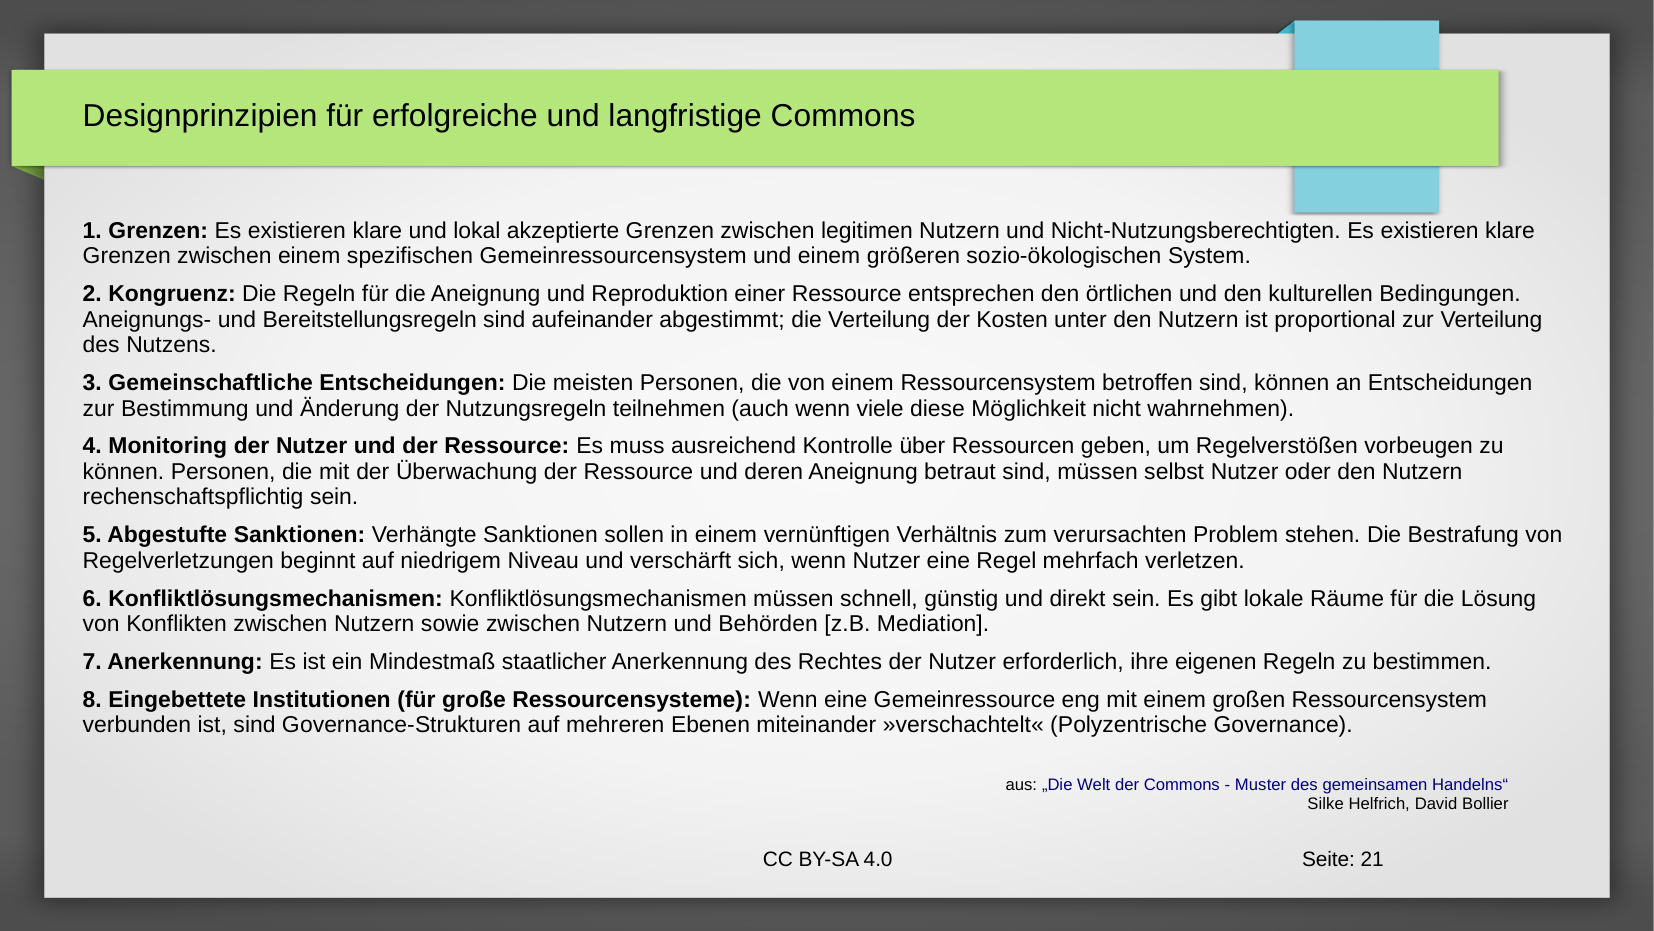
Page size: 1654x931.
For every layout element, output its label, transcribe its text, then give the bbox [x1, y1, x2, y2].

list 1. Grenzen: Es existieren klare und lokal akzeptierte Grenzen zwischen legitimen Nutzern und Nicht-Nutzungsberechtigten. Es existieren klare Grenzen zwischen einem spezifischen Gemeinressourcensystem und einem größeren sozio-ökologischen System. 2. Kongruenz: Die Regeln für die Aneignung und Reproduktion einer Ressource entsprechen den örtlichen und den kulturellen Bedingungen. Aneignungs- und Bereitstellungsregeln sind aufeinander abgestimmt; die Verteilung der Kosten unter den Nutzern ist proportional zur Verteilung des Nutzens. 3. Gemeinschaftliche Entscheidungen: Die meisten Personen, die von einem Ressourcensystem betroffen sind, können an Entscheidungen zur Bestimmung und Änderung der Nutzungsregeln teilnehmen (auch wenn viele diese Möglichkeit nicht wahrnehmen). 4. Monitoring der Nutzer und der Ressource: Es muss ausreichend Kontrolle über Ressourcen geben, um Regelverstößen vorbeugen zu können. Personen, die mit der Überwachung der Ressource und deren Aneignung betraut sind, müssen selbst Nutzer oder den Nutzern rechenschaftspflichtig sein. 5. Abgestufte Sanktionen: Verhängte Sanktionen sollen in einem vernünftigen Verhältnis zum verursachten Problem stehen. Die Bestrafung von Regelverletzungen beginnt auf niedrigem Niveau und verschärft sich, wenn Nutzer eine Regel mehrfach verletzen. 6. Konfliktlösungsmechanismen: Konfliktlösungsmechanismen müssen schnell, günstig und direkt sein. Es gibt lokale Räume für die Lösung von Konflikten zwischen Nutzern sowie zwischen Nutzern und Behörden [z.B. Mediation]. 7. Anerkennung: Es ist ein Mindestmaß staatlicher Anerkennung des Rechtes der Nutzer erforderlich, ihre eigenen Regeln zu bestimmen. 8. Eingebettete Institutionen (für große Ressourcensysteme): Wenn eine Gemeinressource eng mit einem großen Ressourcensystem verbunden ist, sind Governance-Strukturen auf mehreren Ebenen miteinander »verschachtelt« (Polyzentrische Governance). [82, 217, 1571, 758]
picture [0, 0, 1654, 931]
text_box aus: „Die Welt der Commons - Muster des gemeinsamen Handelns“ Silke Helfrich, David Bollier [980, 767, 1524, 841]
title Designprinzipien für erfolgreiche und langfristige Commons [82, 97, 1264, 133]
